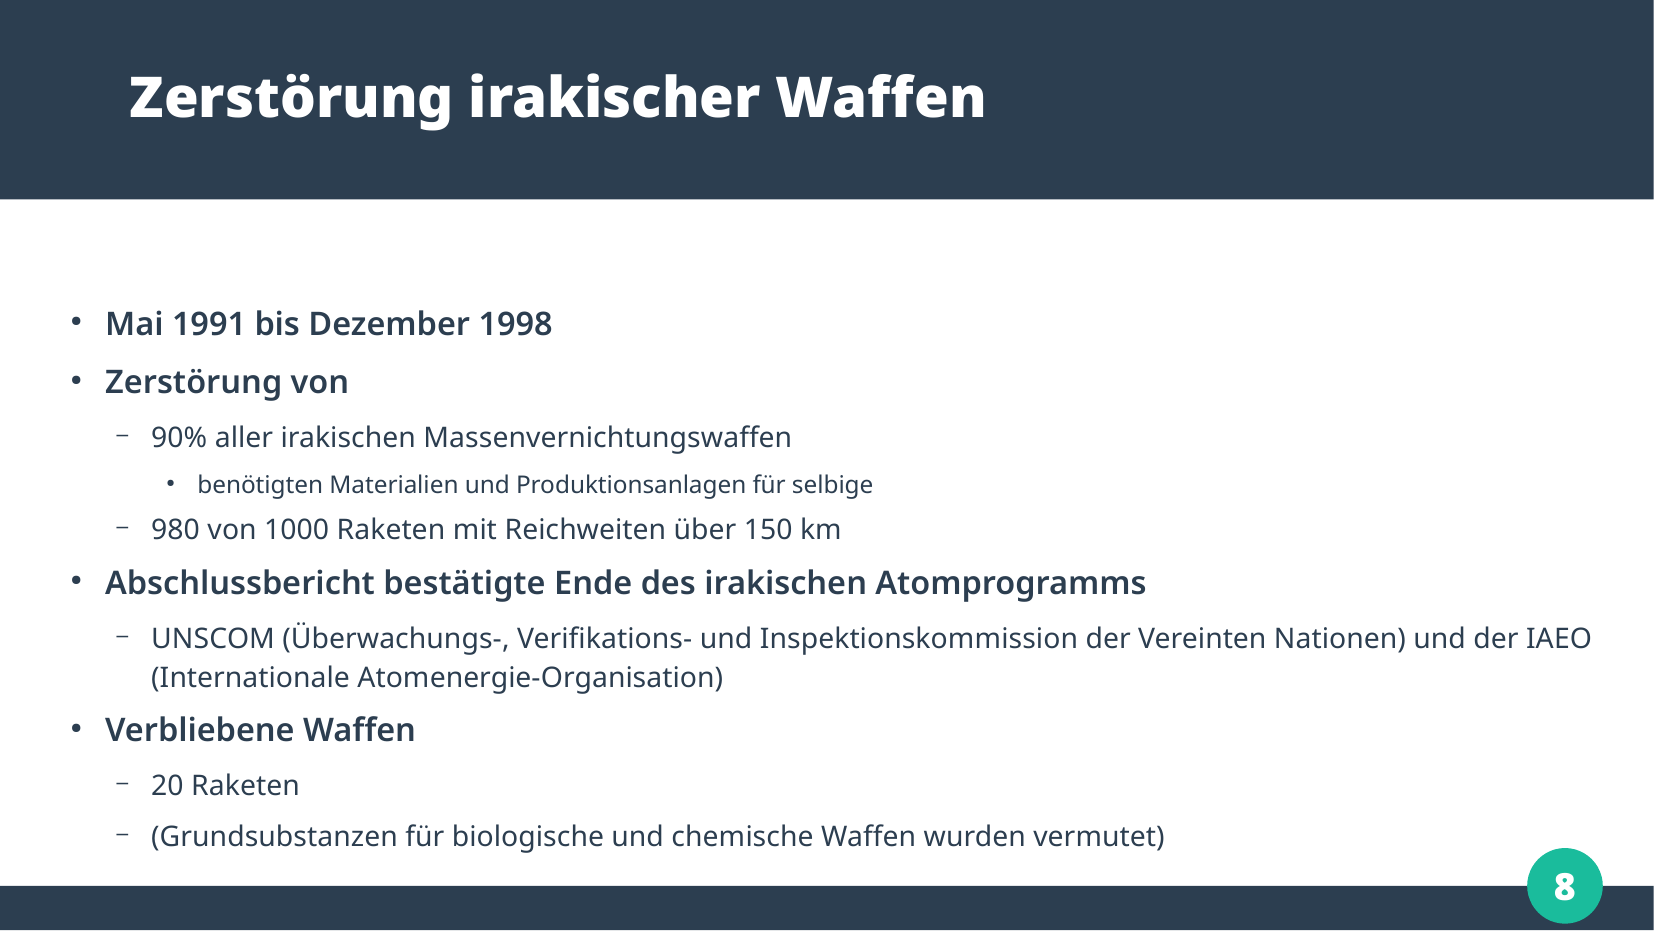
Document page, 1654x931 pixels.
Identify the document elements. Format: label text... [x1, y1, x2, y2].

title Zerstörung irakischer Waffen [59, 37, 1595, 155]
list Mai 1991 bis Dezember 1998 Zerstörung von 90% aller irakischen Massenvernichtungswaffen benötigten Materialien und Produktionsanlagen für selbige 980 von 1000 Raketen mit Reichweiten über 150 km Abschlussbericht bestätigte Ende des irakischen Atomprogramms UNSCOM (Überwachungs-, Verifikations- und Inspektionskommission der Vereinten Nationen) und der IAEO (Internationale Atomenergie-Organisation) Verbliebene Waffen 20 Raketen (Grundsubstanzen für biologische und chemische Waffen wurden vermutet) [59, 236, 1595, 857]
